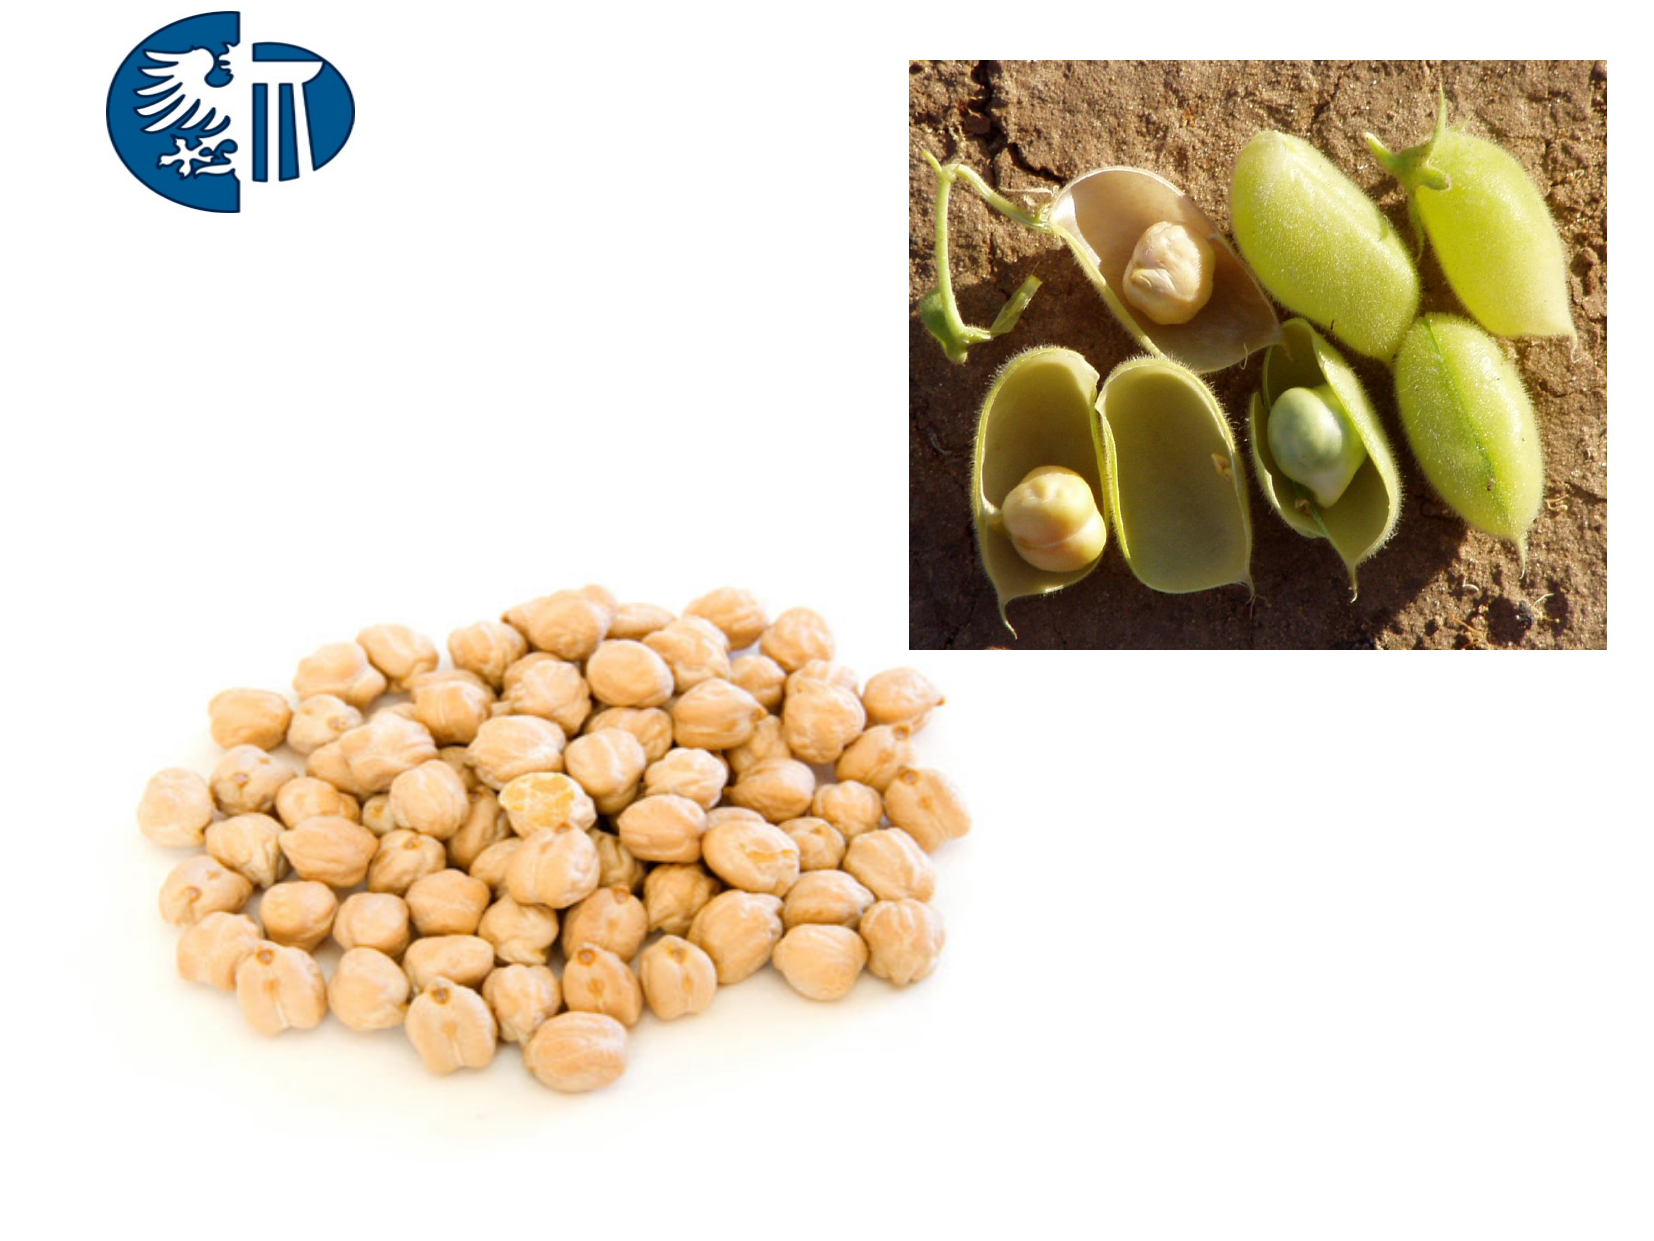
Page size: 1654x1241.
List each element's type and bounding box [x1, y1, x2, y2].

picture [106, 11, 355, 213]
picture [64, 60, 1607, 1170]
